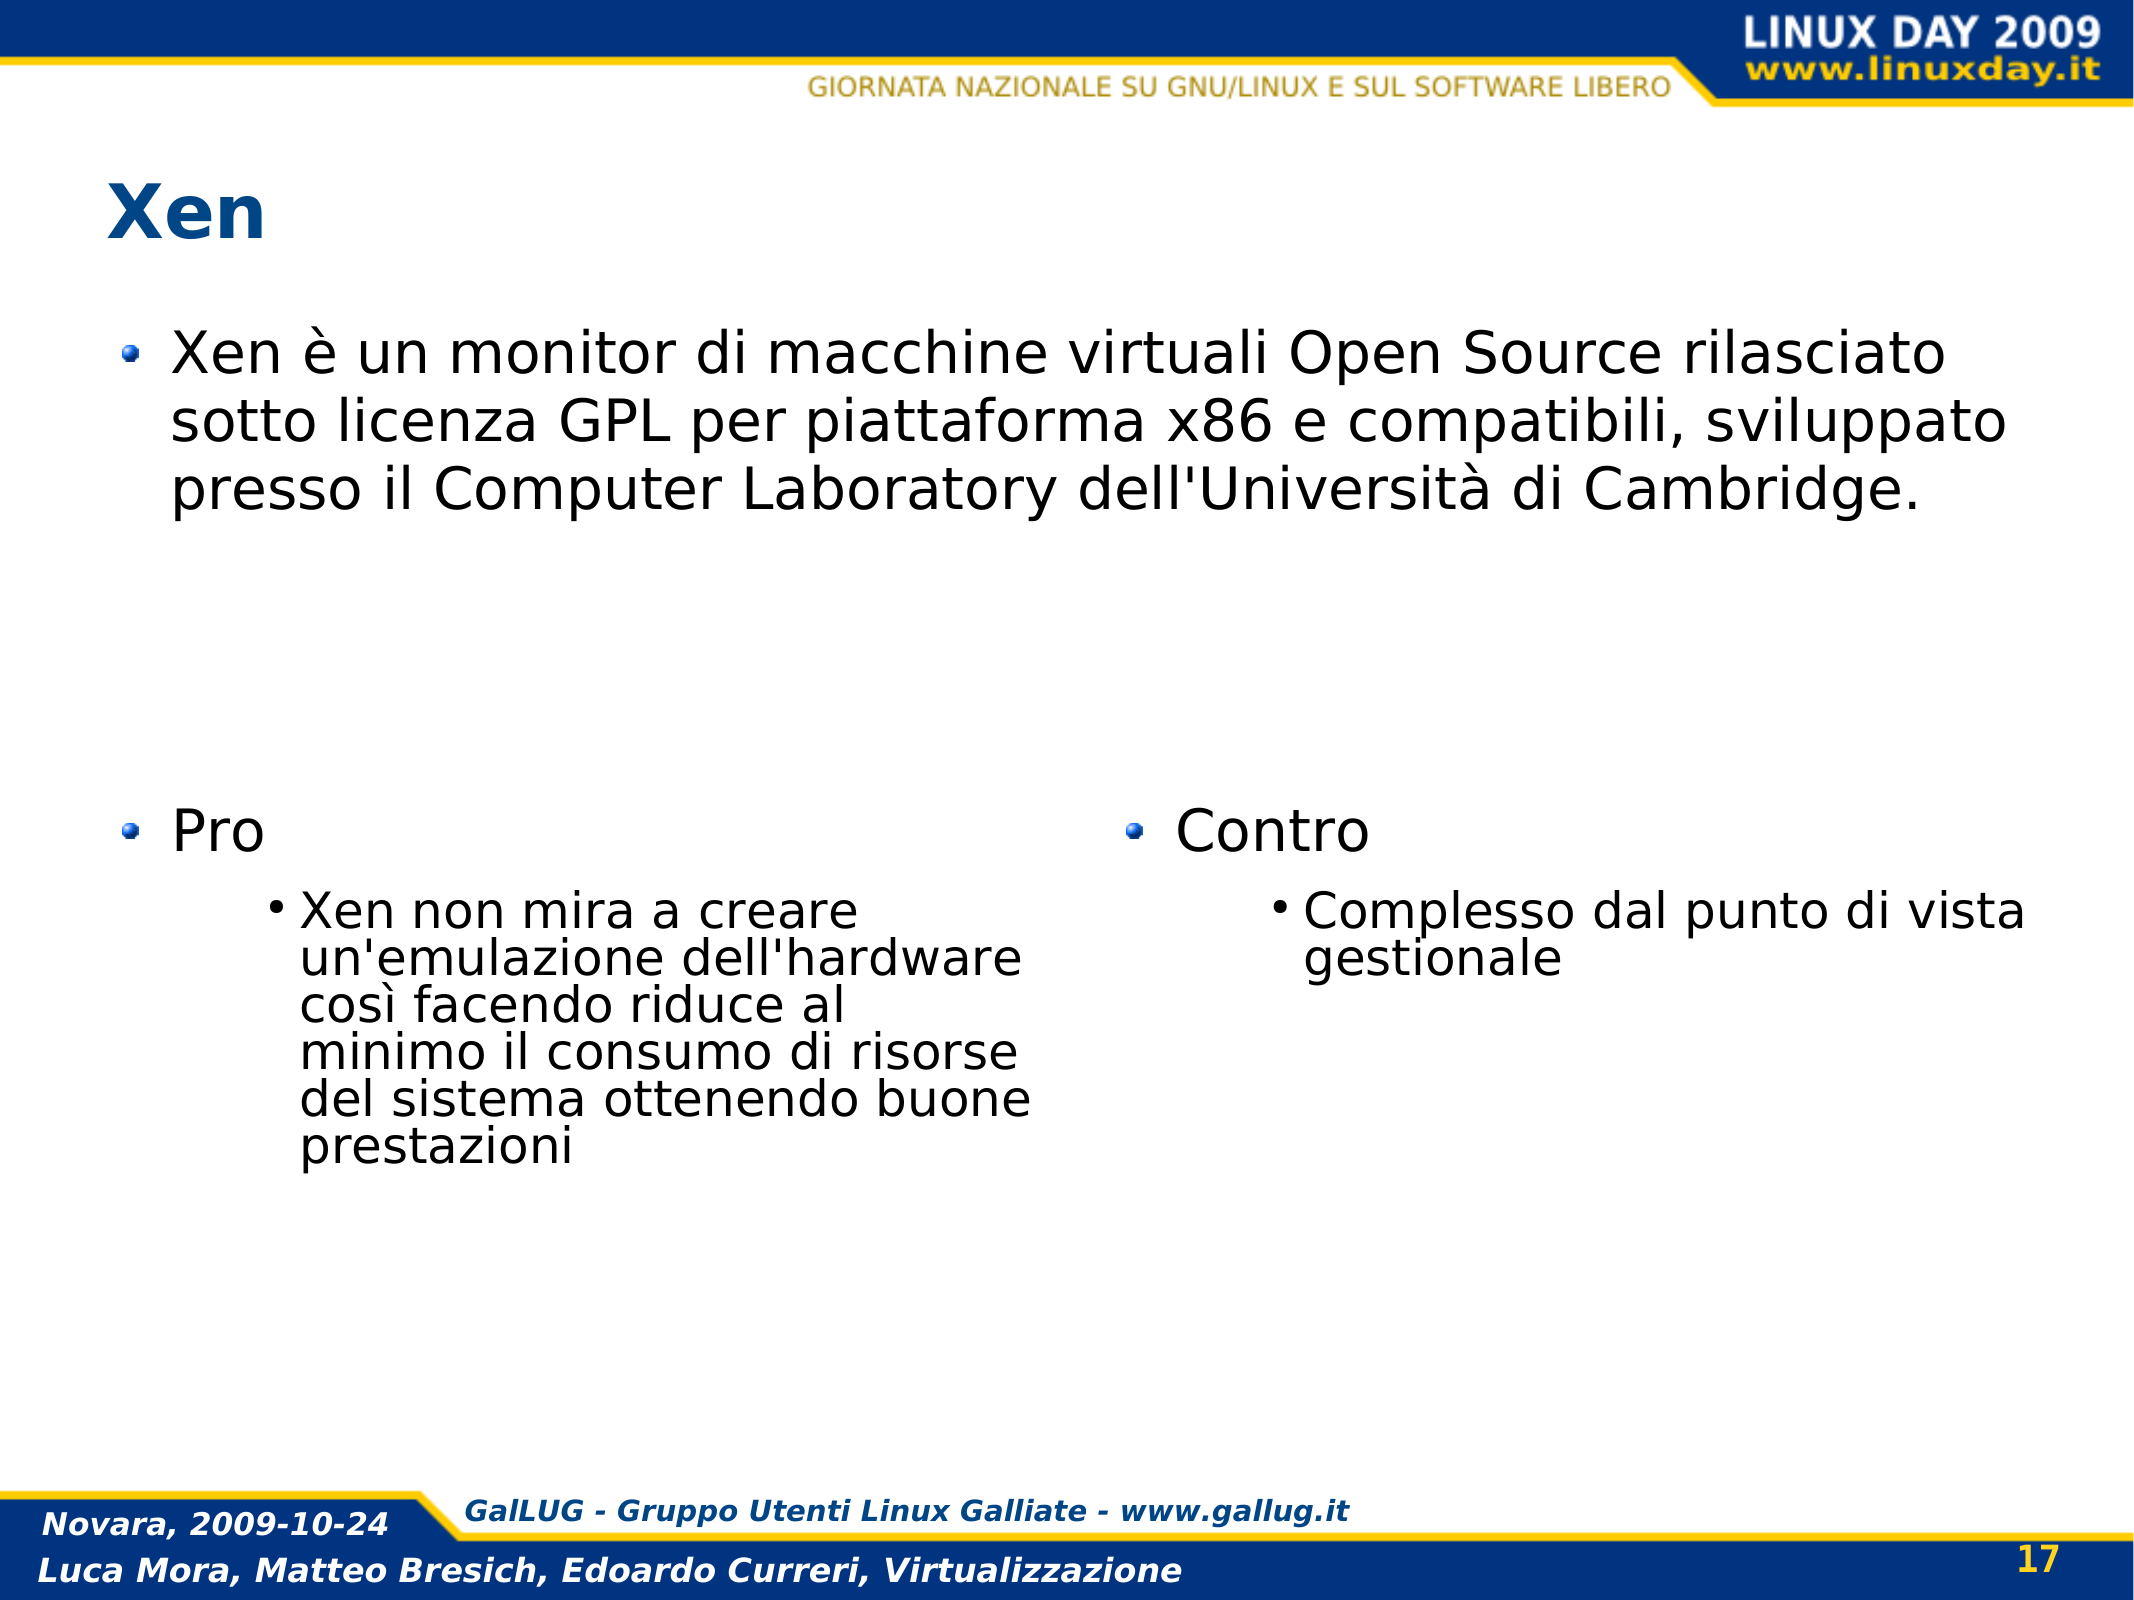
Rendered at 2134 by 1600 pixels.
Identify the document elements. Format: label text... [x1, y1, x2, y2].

list Xen è un monitor di macchine virtuali Open Source rilasciato sotto licenza GPL per piattaforma x86 e compatibili, sviluppato presso il Computer Laboratory dell'Università di Cambridge. [106, 319, 2027, 739]
list Pro Xen non mira a creare un'emulazione dell'hardware così facendo riduce al minimo il consumo di risorse del sistema ottenendo buone prestazioni [106, 797, 1044, 1441]
title Xen [106, 159, 2080, 267]
picture [0, 0, 2134, 1600]
list Contro Complesso dal punto di vista gestionale [1110, 797, 2048, 1441]
